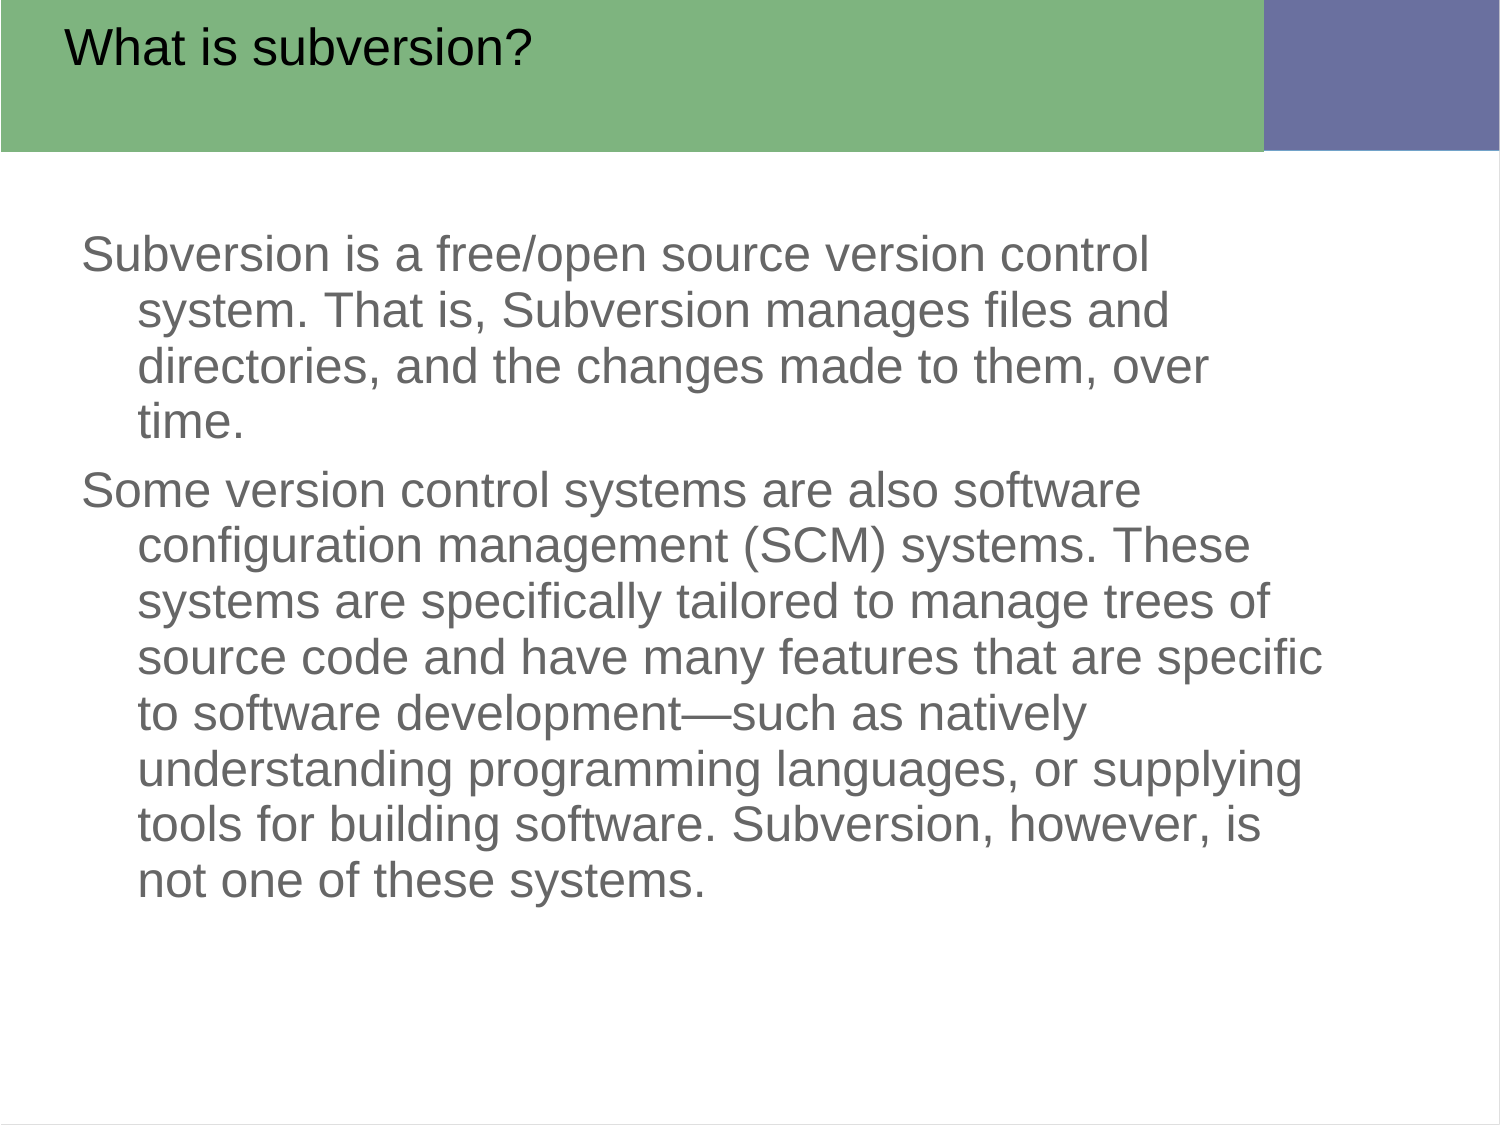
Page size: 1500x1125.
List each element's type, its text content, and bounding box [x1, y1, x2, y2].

picture [0, 0, 1500, 1125]
title What is subversion? [49, 16, 1253, 90]
list Subversion is a free/open source version control system. That is, Subversion manages files and directories, and the changes made to them, over time. Some version control systems are also software configuration management (SCM) systems. These systems are specifically tailored to manage trees of source code and have many features that are specific to software development—such as natively understanding programming languages, or supplying tools for building software. Subversion, however, is not one of these systems. [66, 219, 1342, 945]
